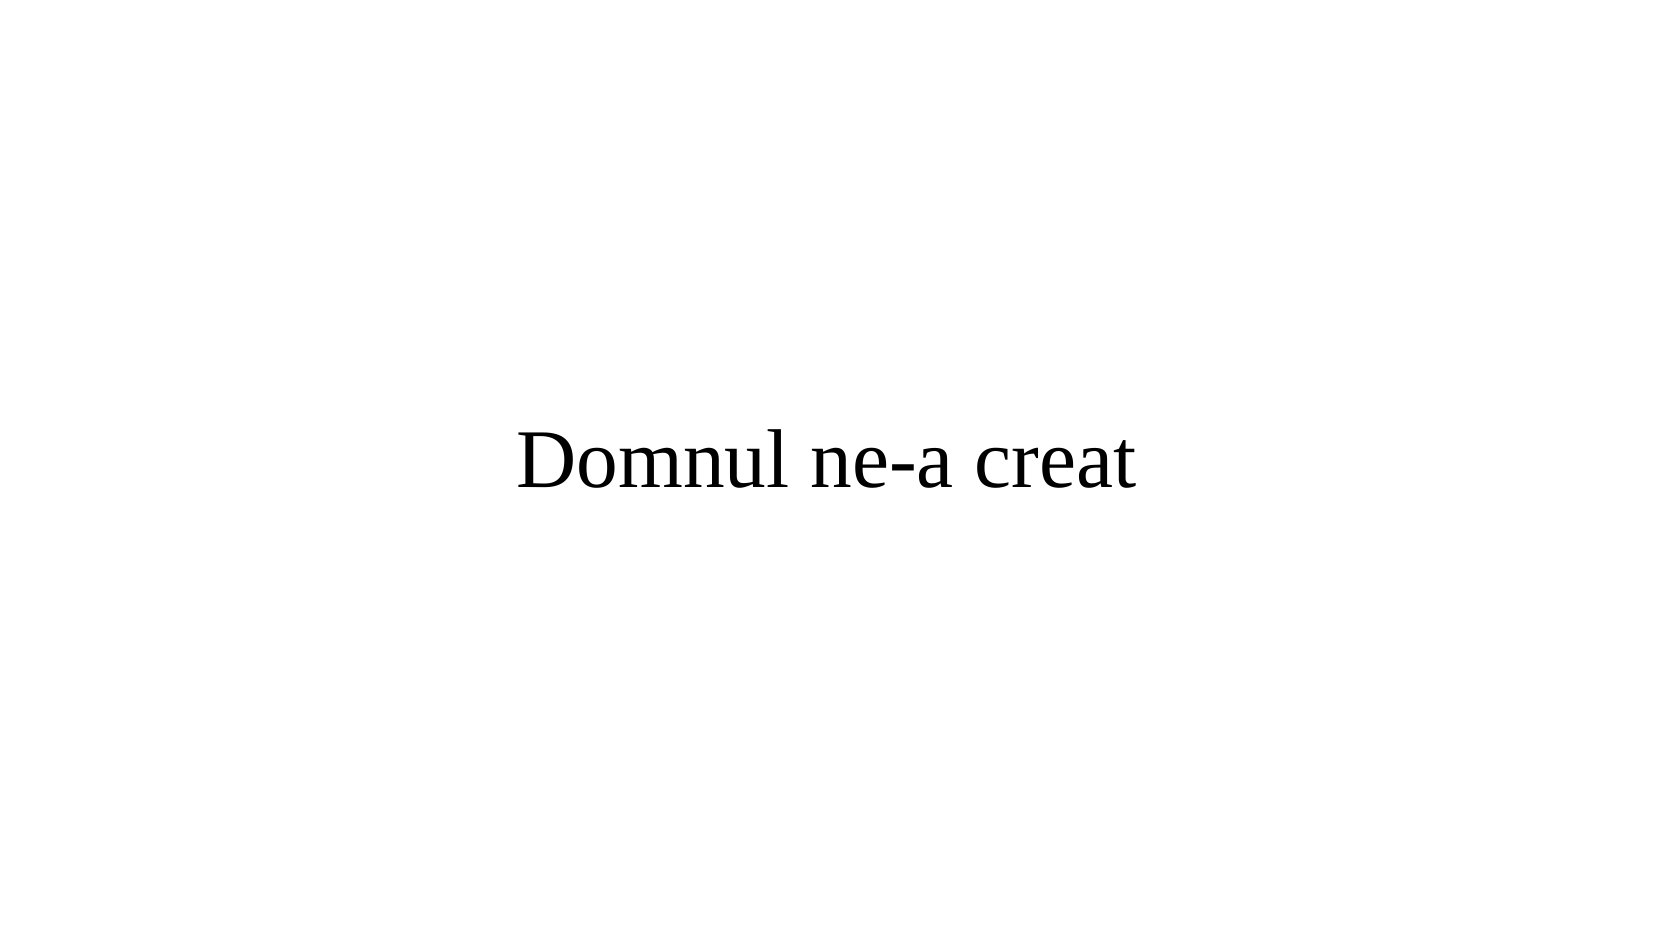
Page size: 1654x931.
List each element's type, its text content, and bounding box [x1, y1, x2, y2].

subtitle Domnul ne-a creat [0, 396, 1654, 505]
